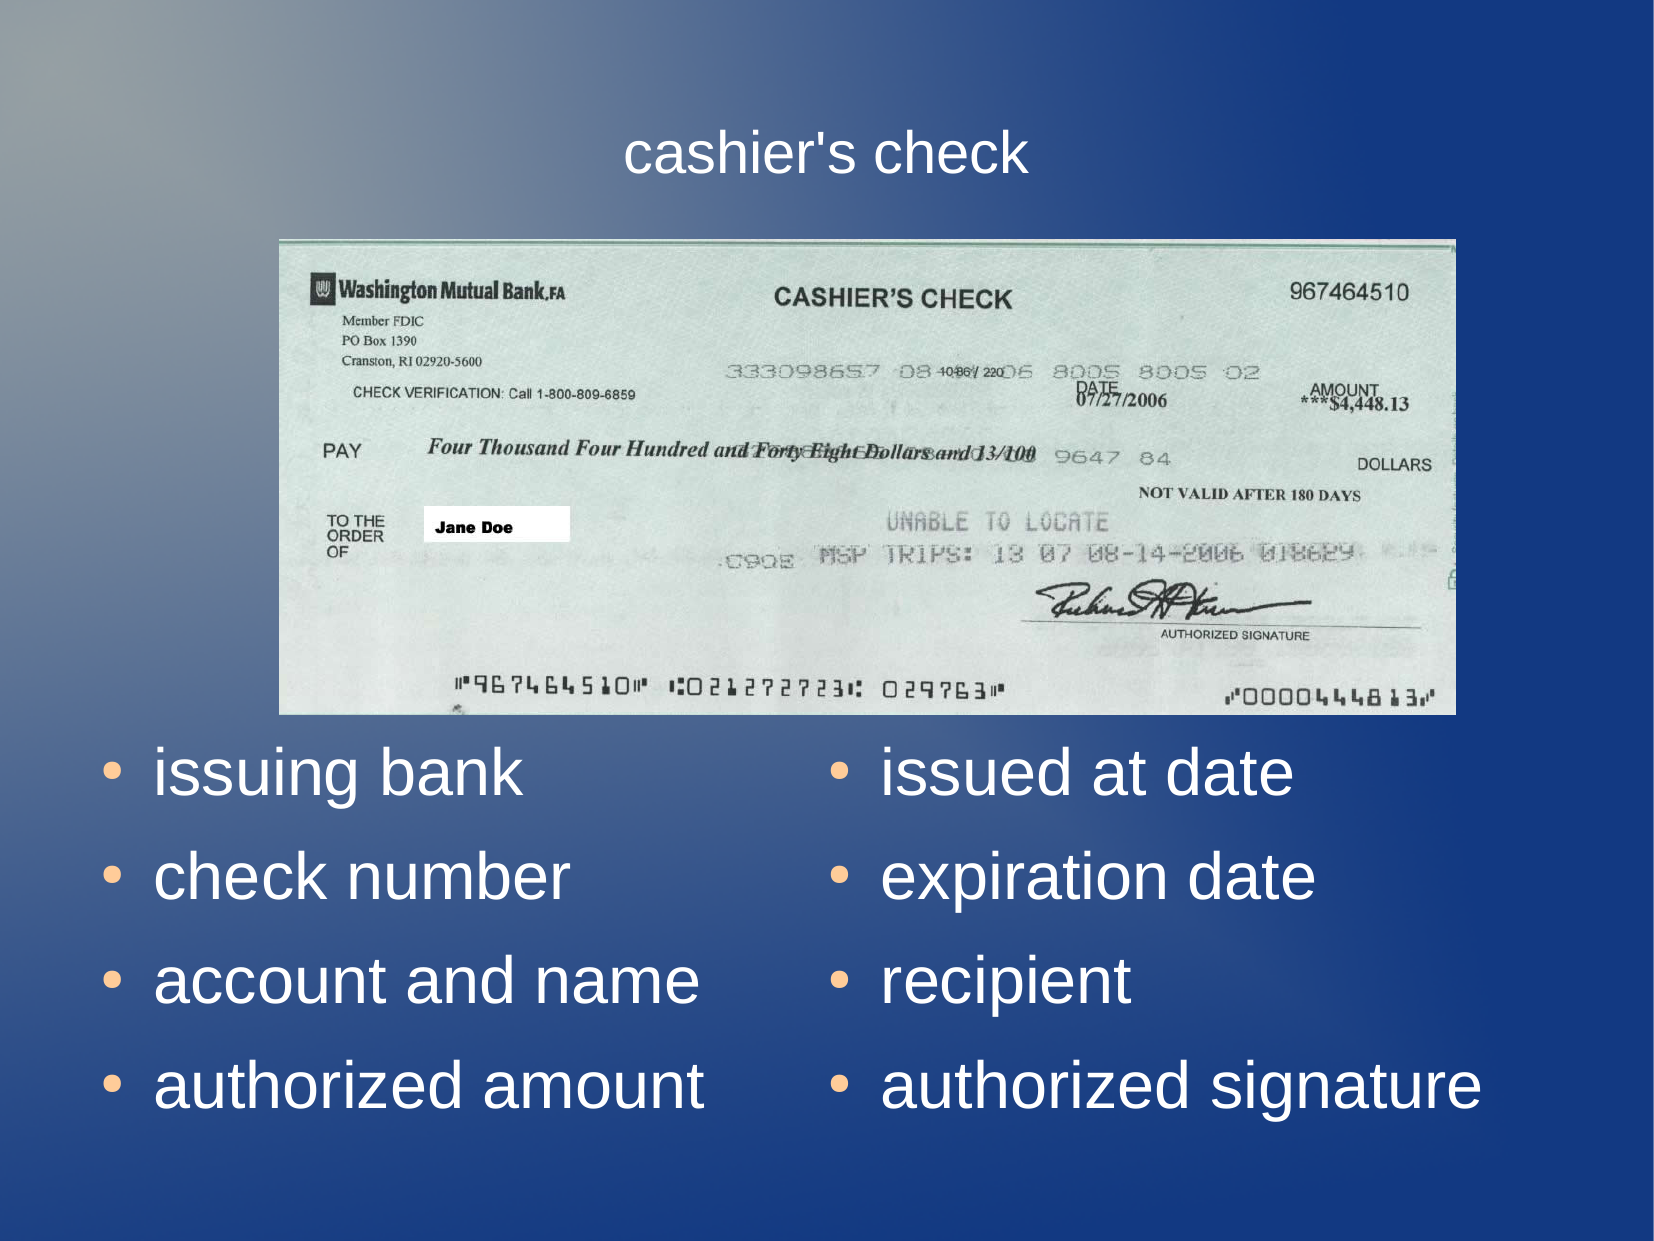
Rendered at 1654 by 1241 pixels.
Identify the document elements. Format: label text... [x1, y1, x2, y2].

picture [0, 0, 1654, 1241]
list issuing bank check number account and name authorized amount [82, 735, 796, 1184]
list issued at date expiration date recipient authorized signature [810, 735, 1523, 1184]
title cashier's check [82, 49, 1571, 257]
